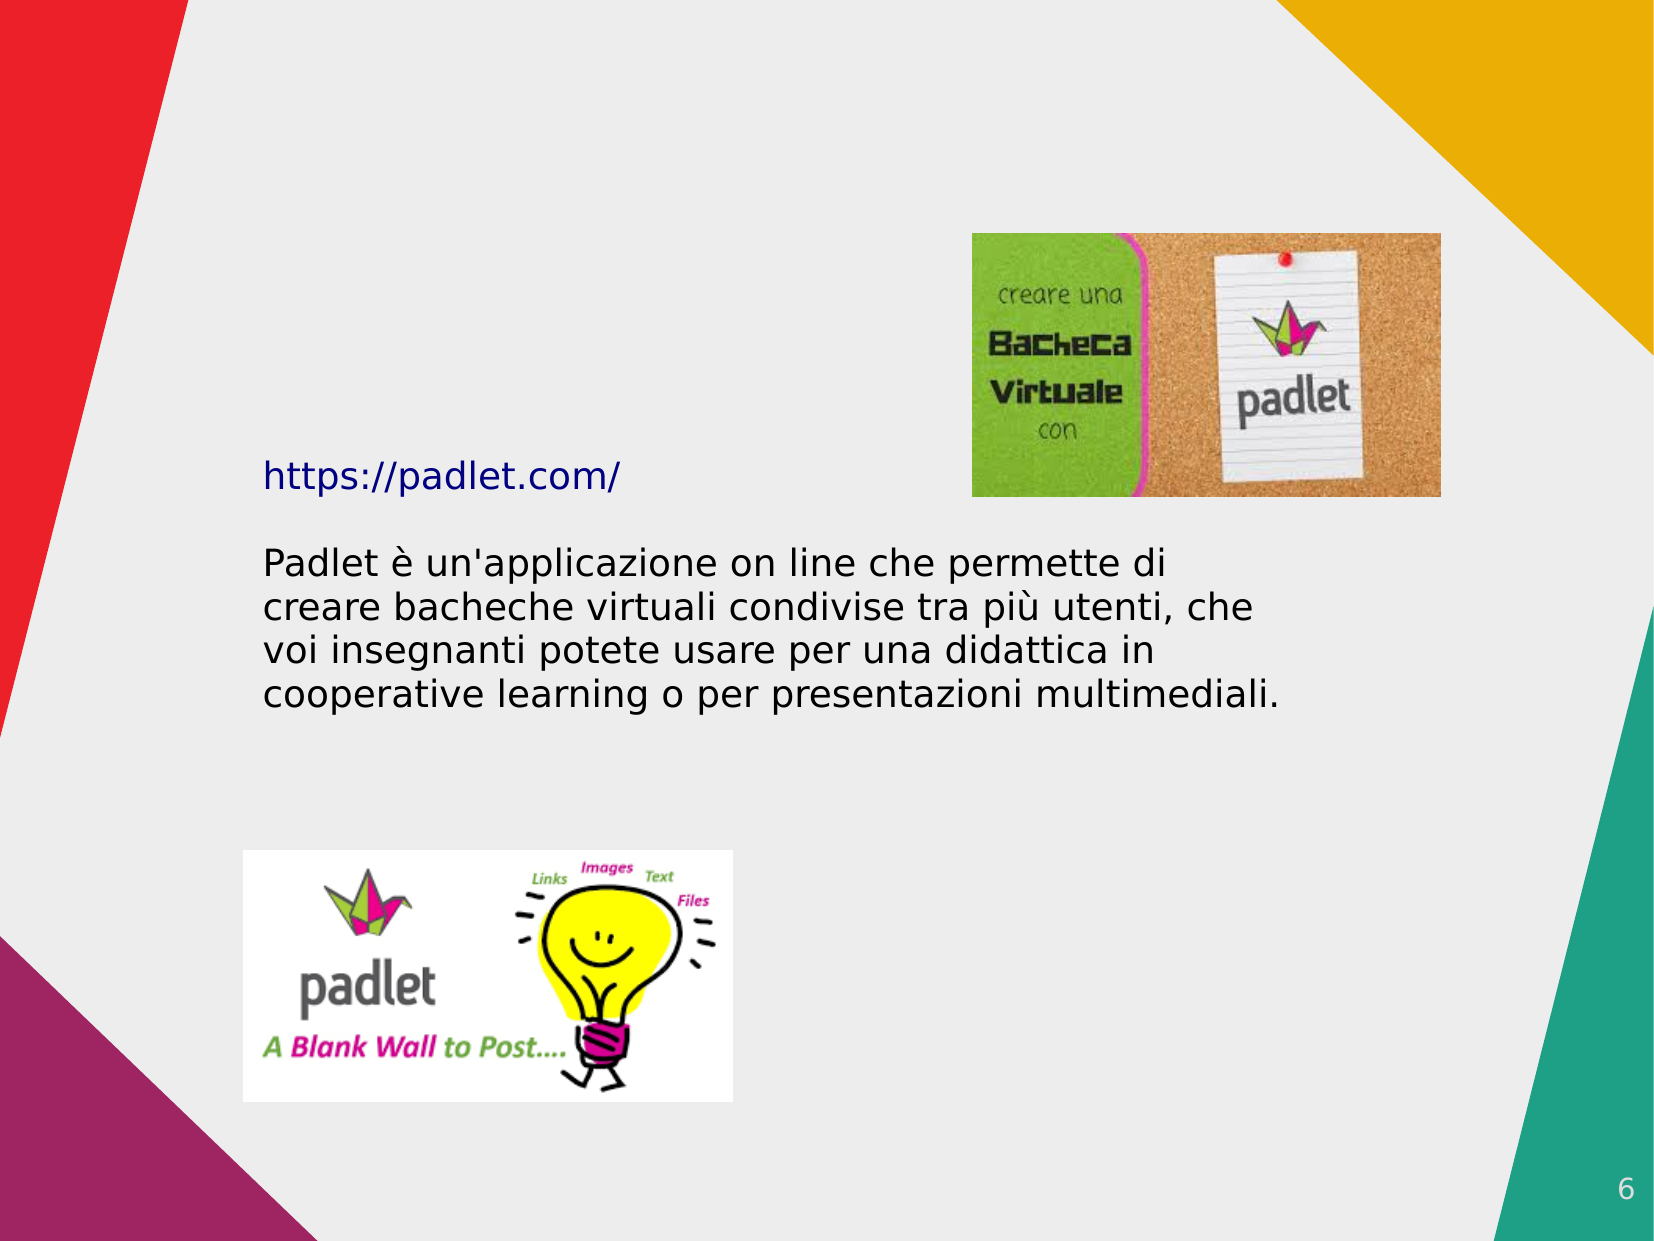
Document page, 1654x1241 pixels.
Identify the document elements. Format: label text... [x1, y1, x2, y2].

text_box https://padlet.com/ Padlet è un'applicazione on line che permette di creare bacheche virtuali condivise tra più utenti, che voi insegnanti potete usare per una didattica in cooperative learning o per presentazioni multimediali. [248, 317, 1312, 898]
picture [243, 850, 733, 1102]
picture [972, 233, 1441, 497]
